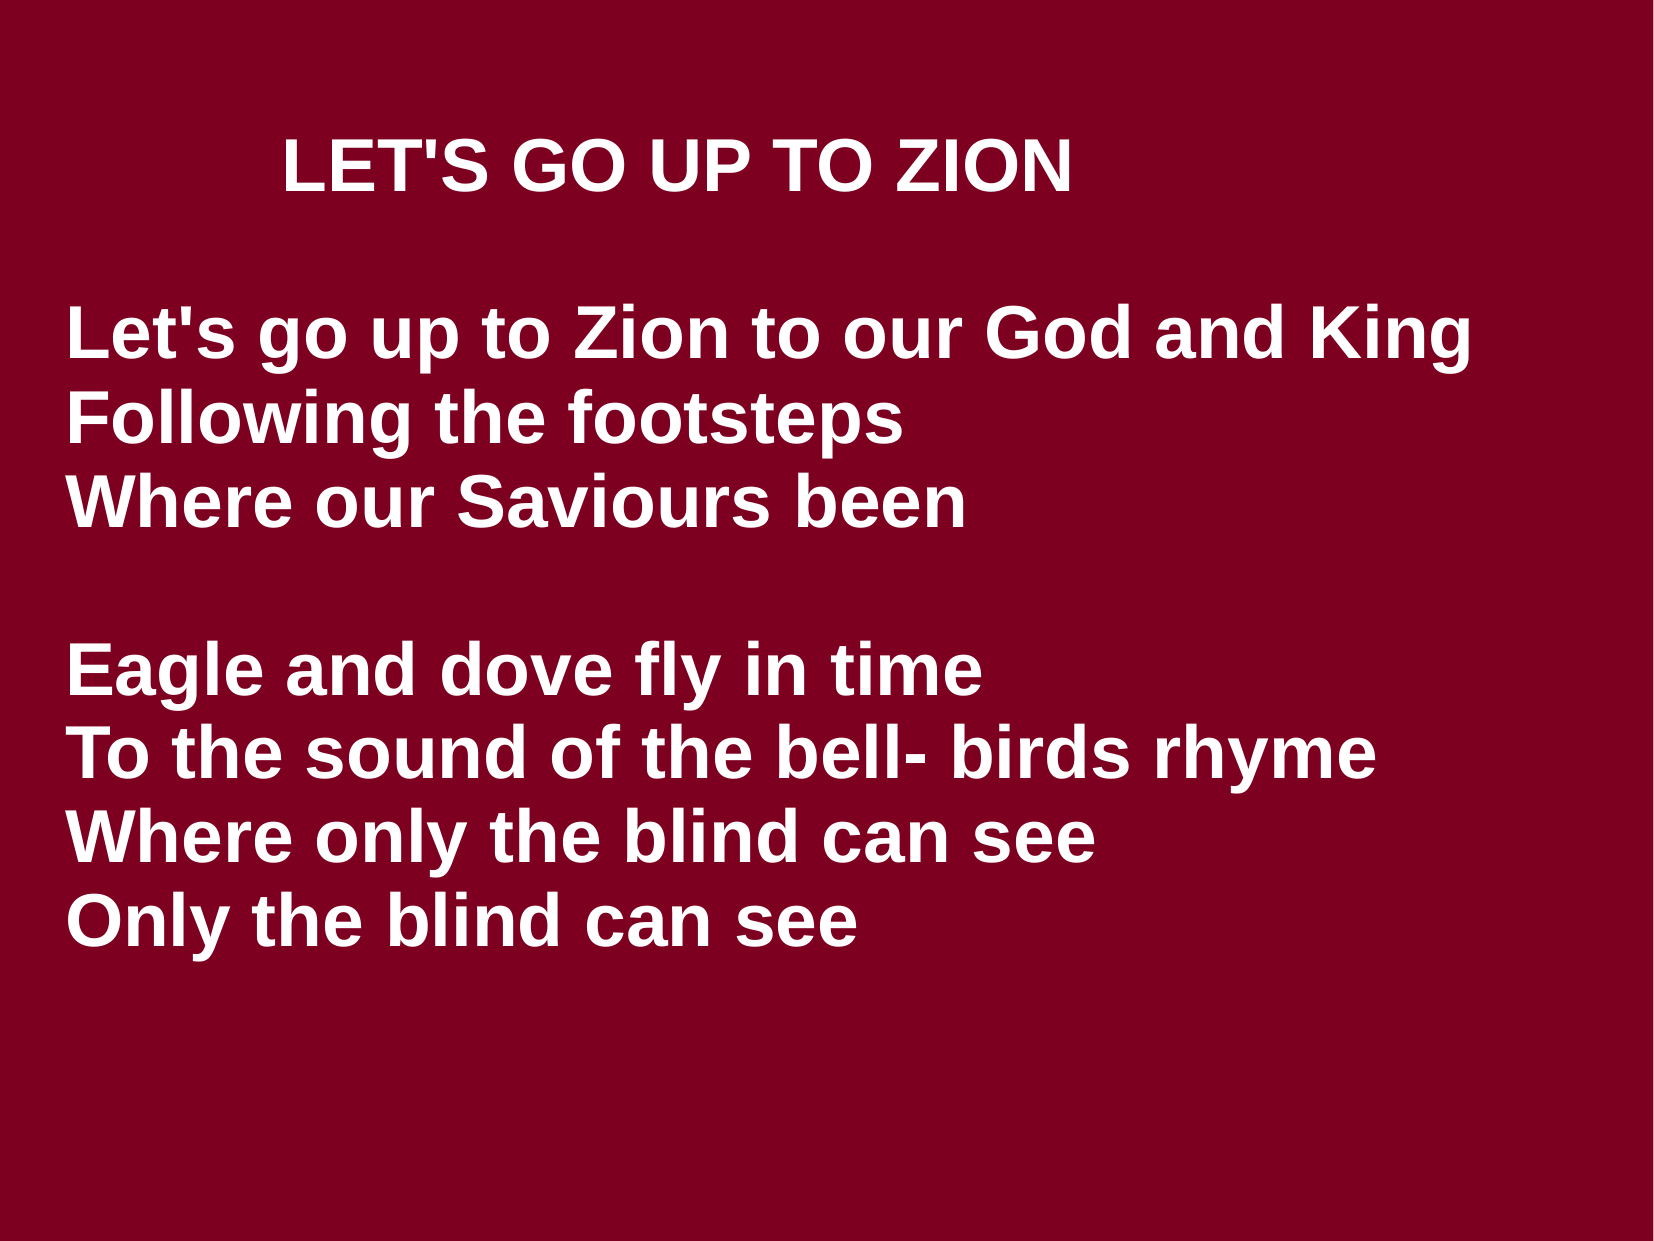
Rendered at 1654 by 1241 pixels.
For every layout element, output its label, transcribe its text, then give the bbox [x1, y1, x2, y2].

text_box LET'S GO UP TO ZION Let's go up to Zion to our God and King Following the footsteps Where our Saviours been Eagle and dove fly in time To the sound of the bell- birds rhyme Where only the blind can see Only the blind can see [0, 0, 1654, 1241]
